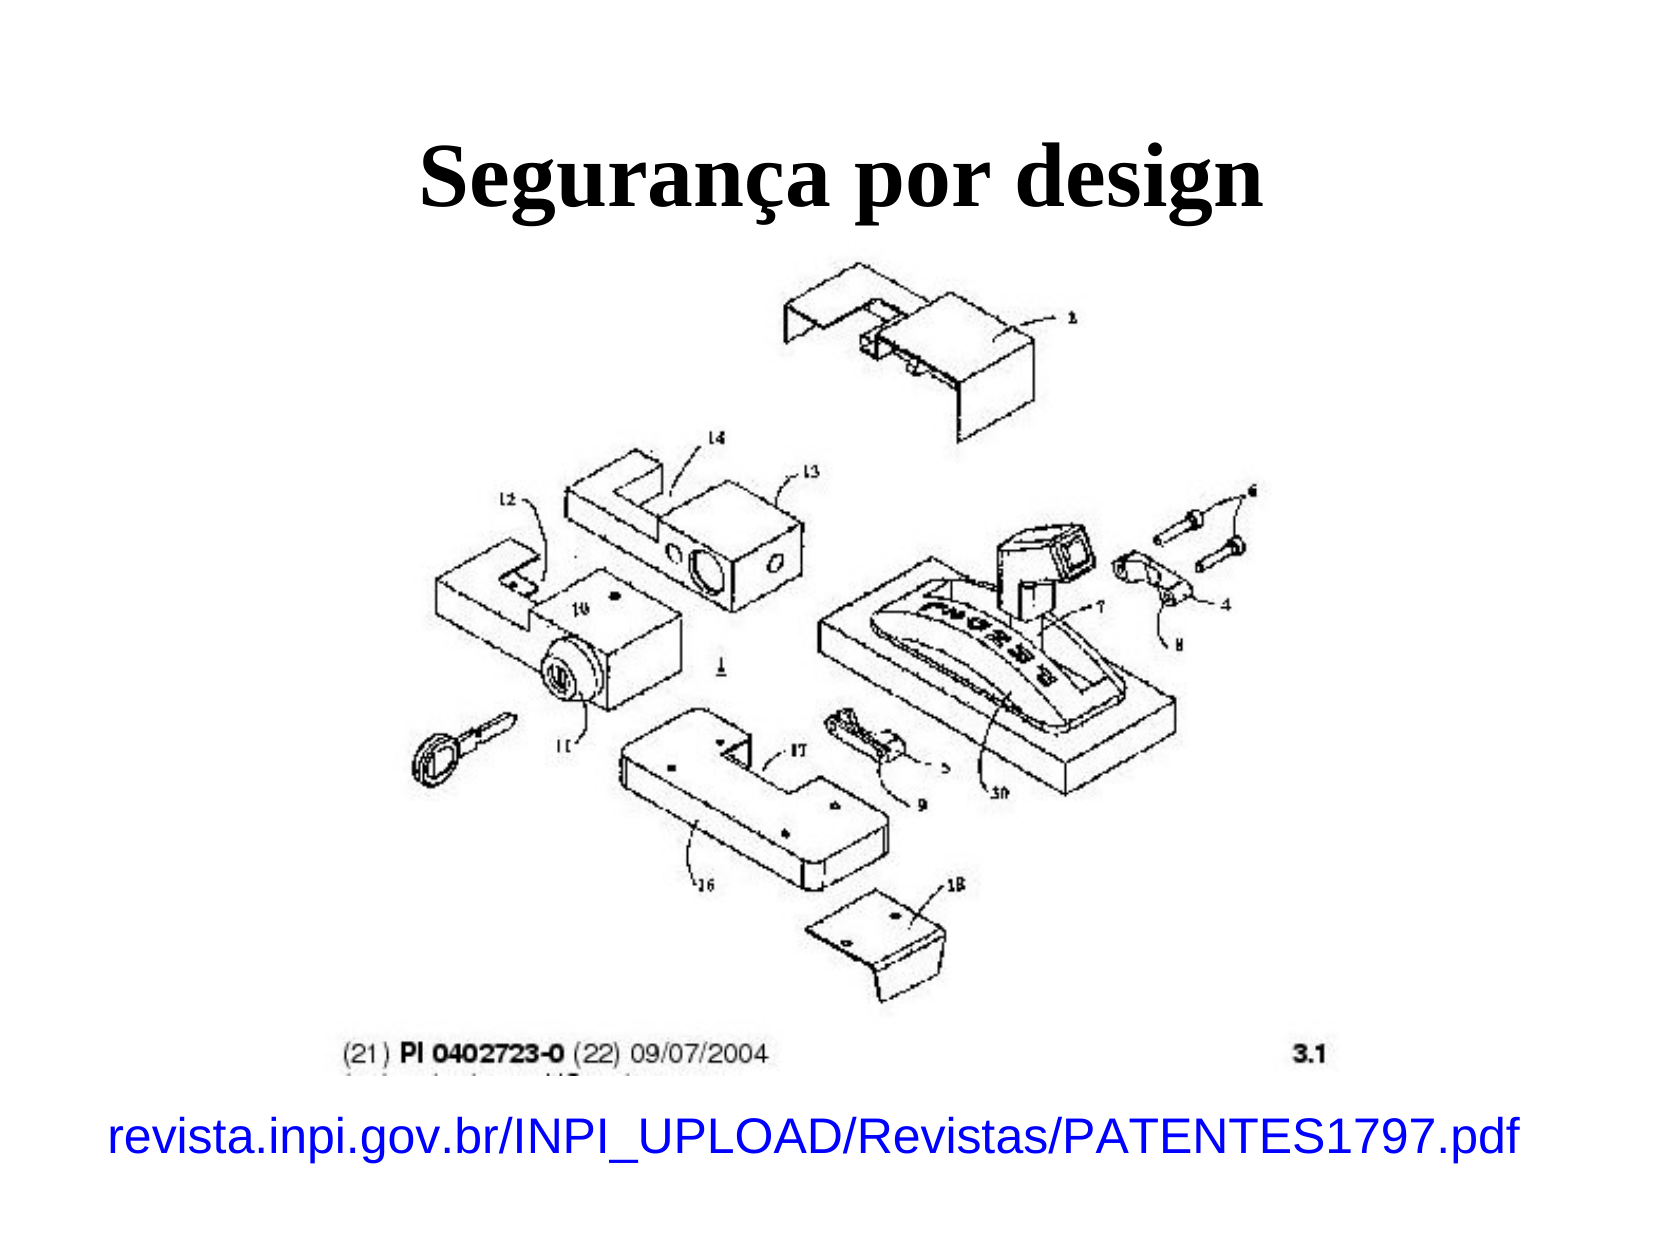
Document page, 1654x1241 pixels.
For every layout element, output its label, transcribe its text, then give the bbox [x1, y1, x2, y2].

text_box revista.inpi.gov.br/INPI_UPLOAD/Revistas/PATENTES1797.pdf [107, 1108, 1530, 1164]
picture [309, 227, 1369, 1076]
title Segurança por design [204, 81, 1480, 269]
